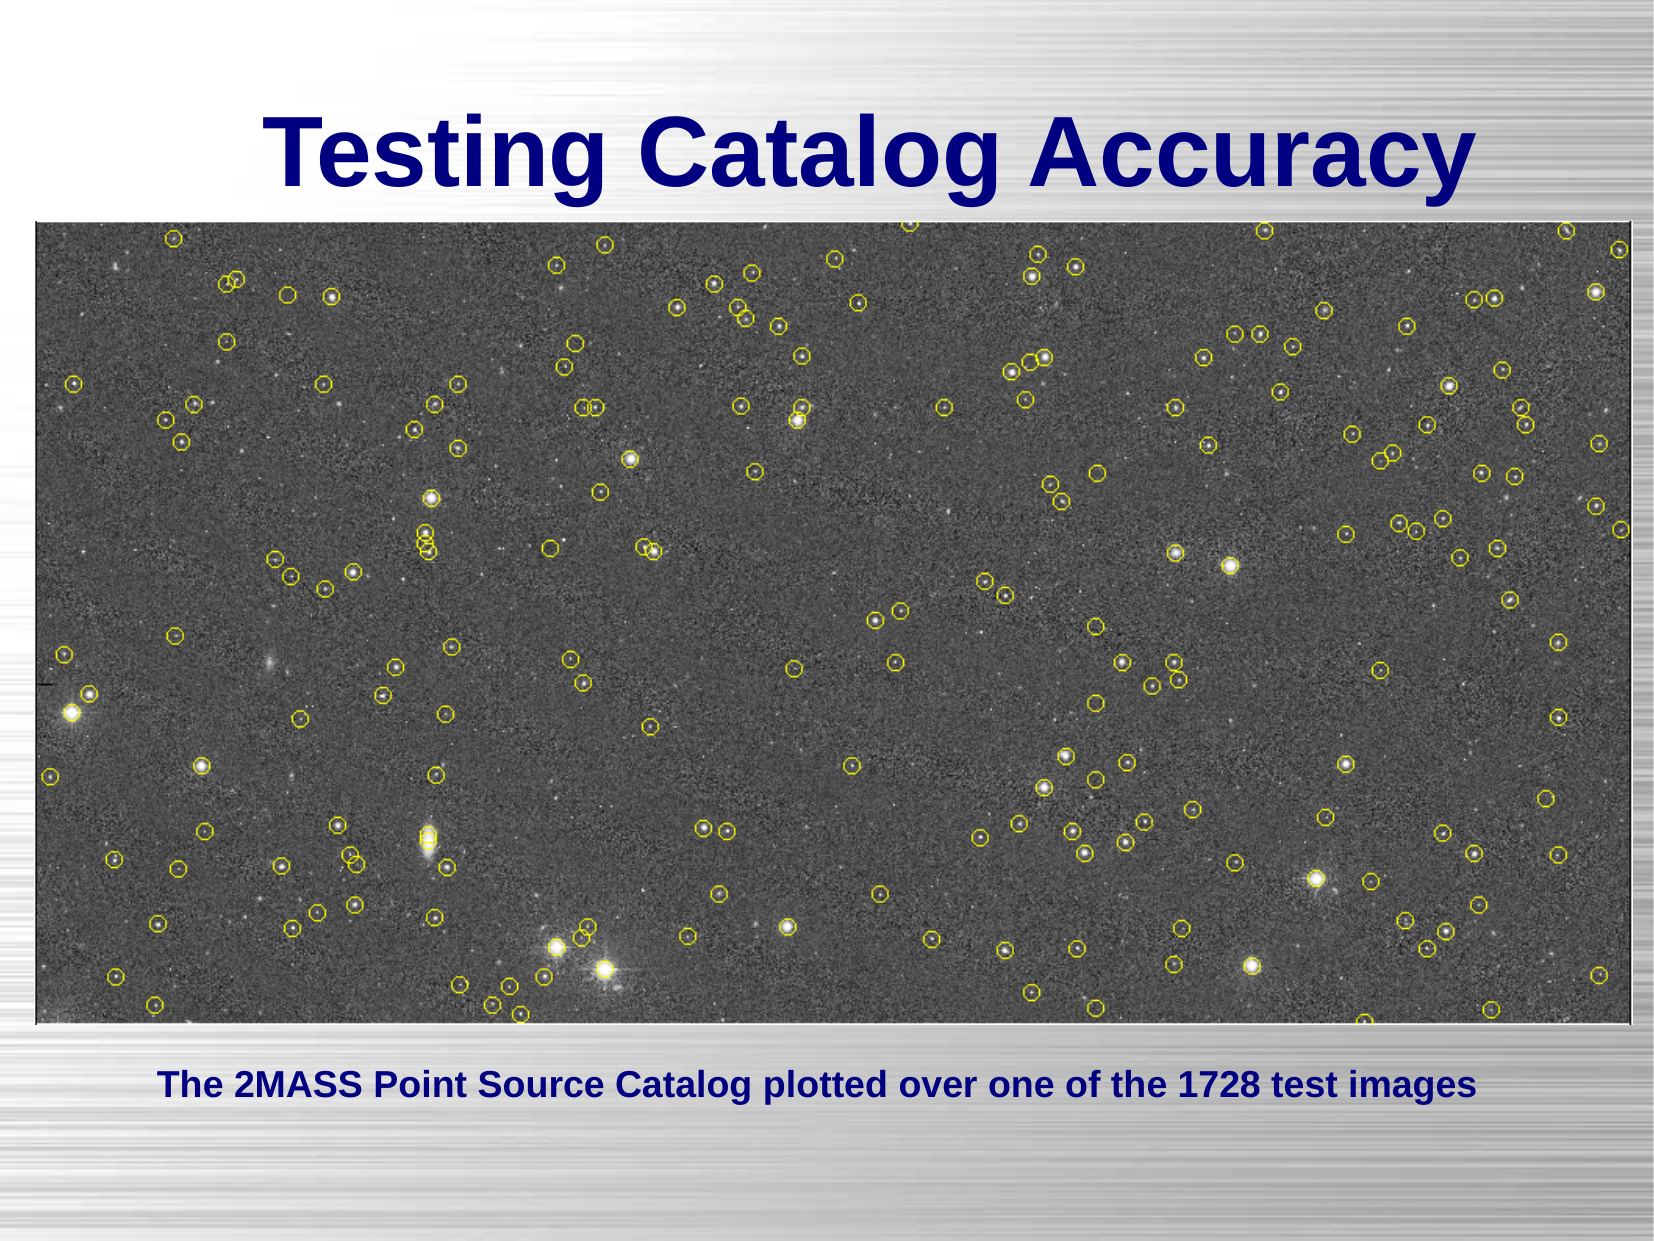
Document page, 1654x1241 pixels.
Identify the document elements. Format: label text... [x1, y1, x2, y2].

text_box The 2MASS Point Source Catalog plotted over one of the 1728 test images [142, 1055, 1494, 1114]
text_box Testing Catalog Accuracy [59, 88, 1654, 216]
picture [0, 0, 1654, 1241]
